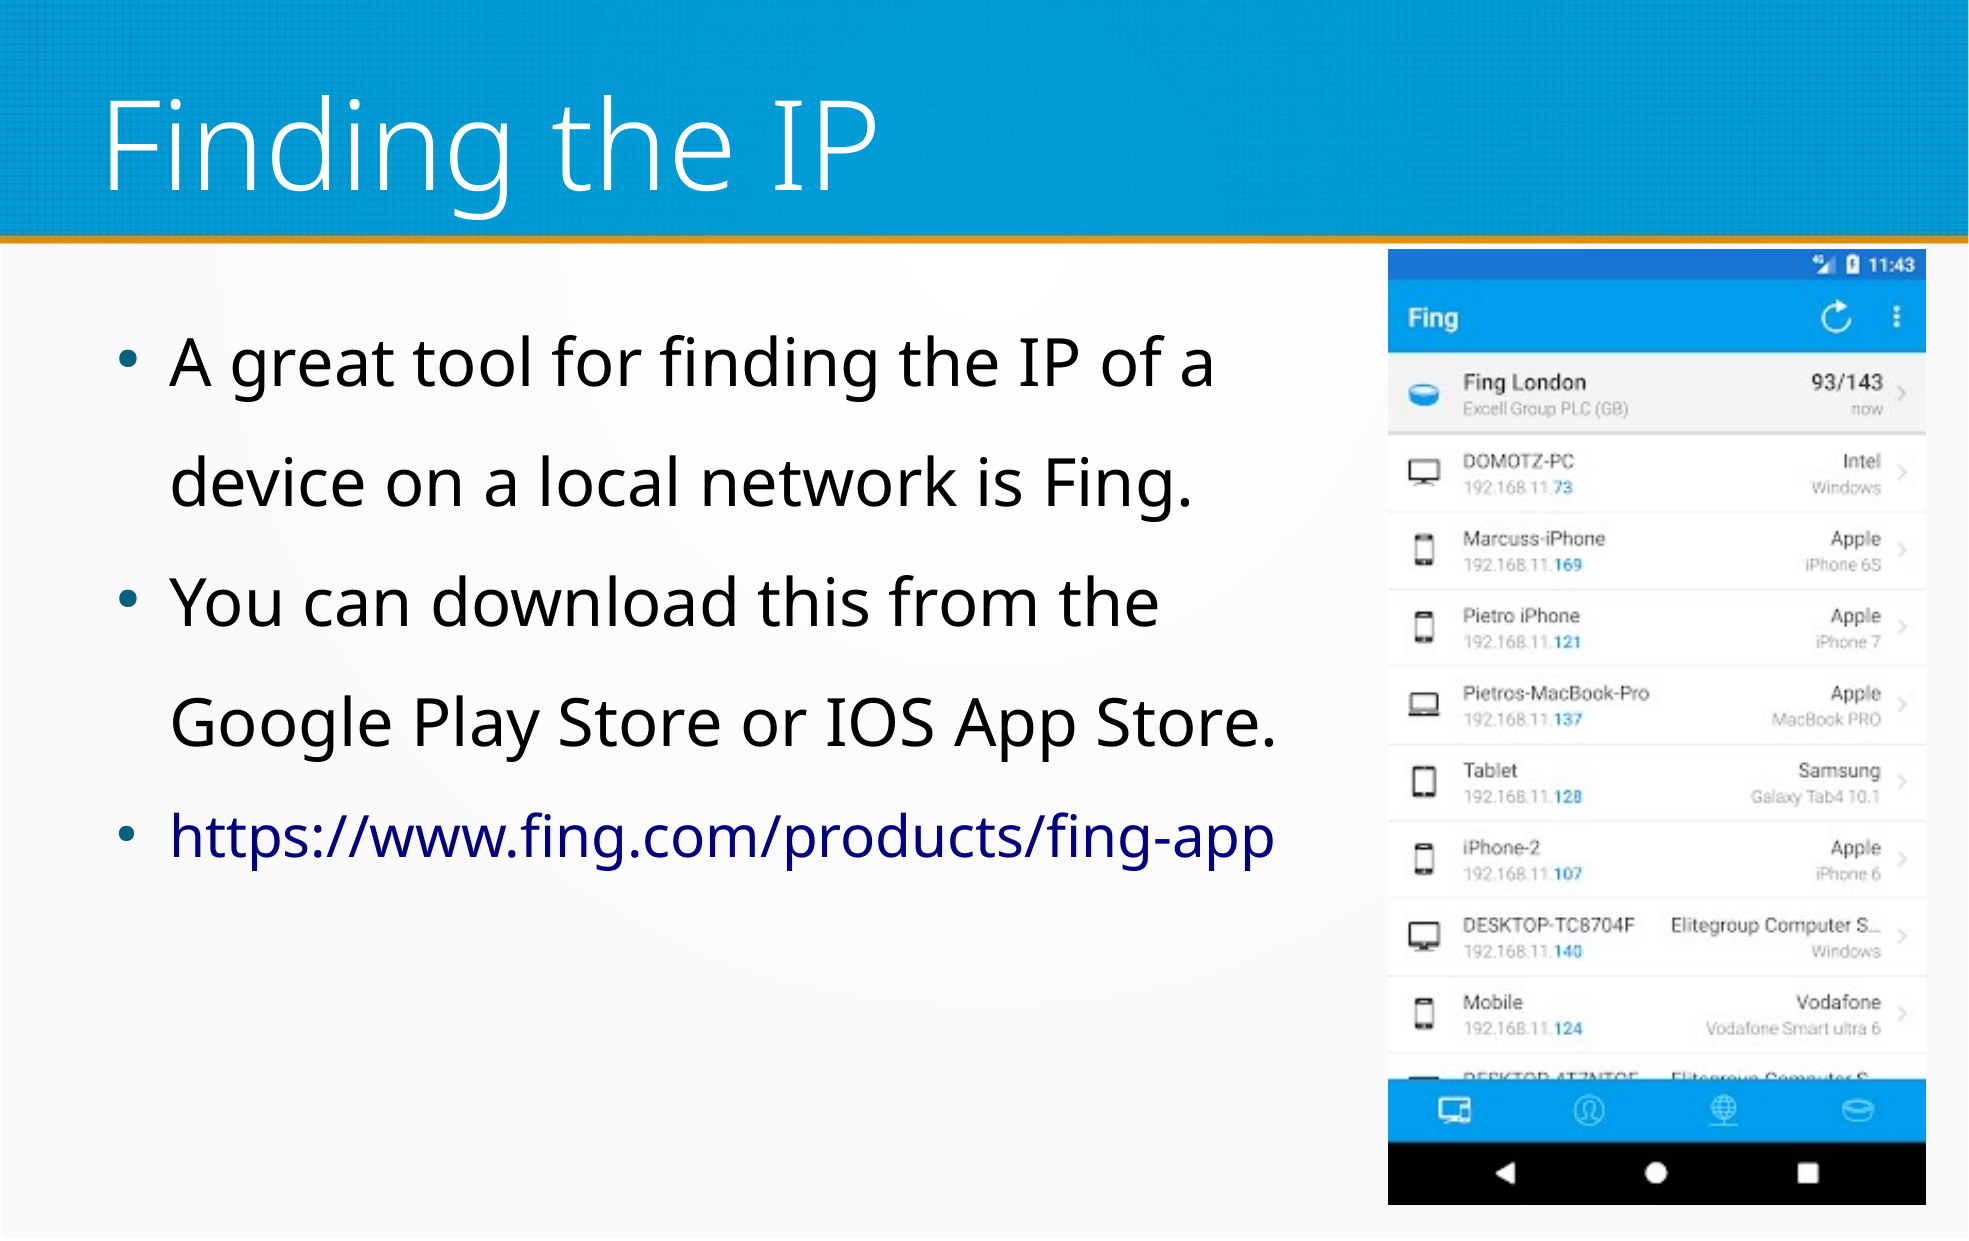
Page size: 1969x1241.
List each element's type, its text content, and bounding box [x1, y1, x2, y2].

picture [0, 233, 1969, 1241]
list A great tool for finding the IP of a device on a local network is Fing. You can download this from the Google Play Store or IOS App Store. https://www.fing.com/products/fing-app [98, 315, 1861, 1081]
title Finding the IP [98, 19, 1870, 227]
